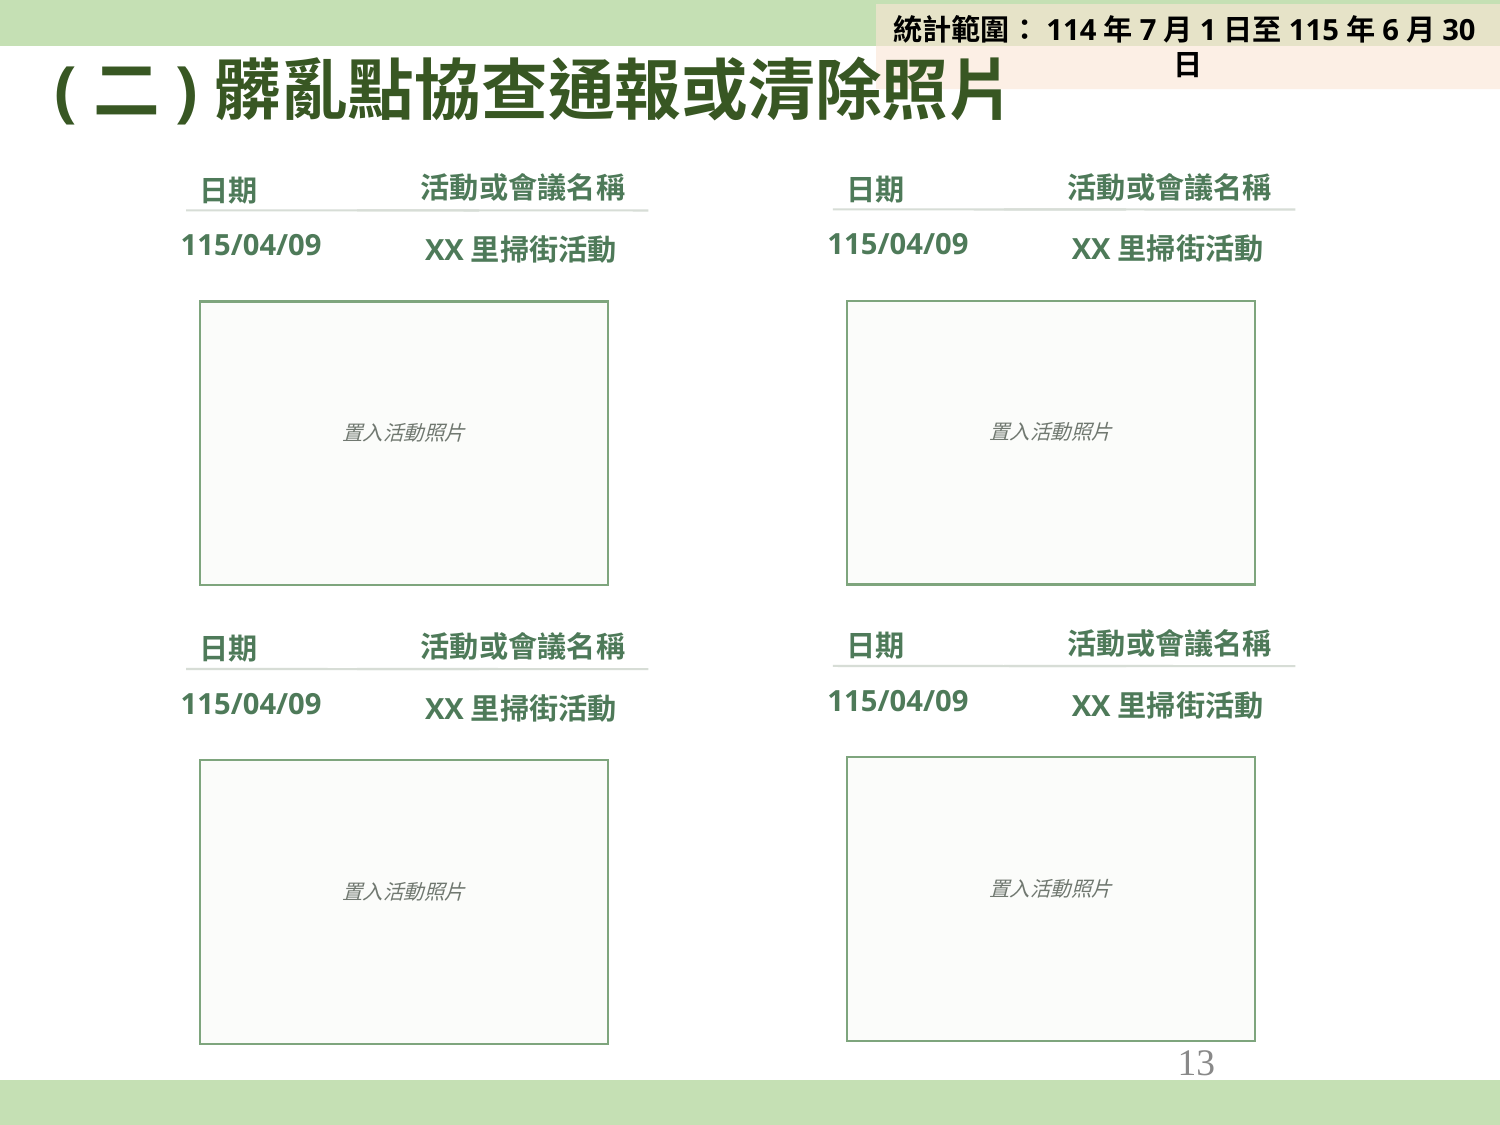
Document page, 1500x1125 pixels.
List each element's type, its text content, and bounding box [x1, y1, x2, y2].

text_box 115/04/09 [181, 223, 358, 265]
text_box 日期 [847, 624, 933, 664]
text_box 日期 [847, 167, 933, 208]
text_box 日期 [200, 627, 287, 667]
text_box XX里掃街活動 [425, 193, 765, 305]
text_box 活動或會議名稱 [421, 166, 633, 208]
text_box [199, 760, 608, 1045]
text_box 日期 [200, 168, 287, 209]
text_box 置入活動照片 [281, 879, 527, 903]
text_box 活動或會議名稱 [1068, 622, 1280, 664]
text_box [846, 757, 1500, 1091]
text_box XX里掃街活動 [425, 652, 765, 763]
text_box 115/04/09 [827, 678, 1005, 721]
text_box 置入活動照片 [927, 876, 1174, 900]
text_box XX里掃街活動 [1072, 192, 1412, 304]
text_box 置入活動照片 [281, 420, 527, 444]
text_box 置入活動照片 [927, 419, 1174, 443]
text_box [846, 300, 1255, 585]
text_box 活動或會議名稱 [1068, 165, 1280, 207]
text_box 活動或會議名稱 [421, 625, 633, 667]
text_box [199, 301, 608, 586]
text_box XX里掃街活動 [1072, 649, 1412, 760]
text_box (二)髒亂點協查通報或清除照片 [39, 49, 1389, 157]
text_box 115/04/09 [181, 681, 358, 723]
text_box 115/04/09 [827, 222, 1005, 264]
